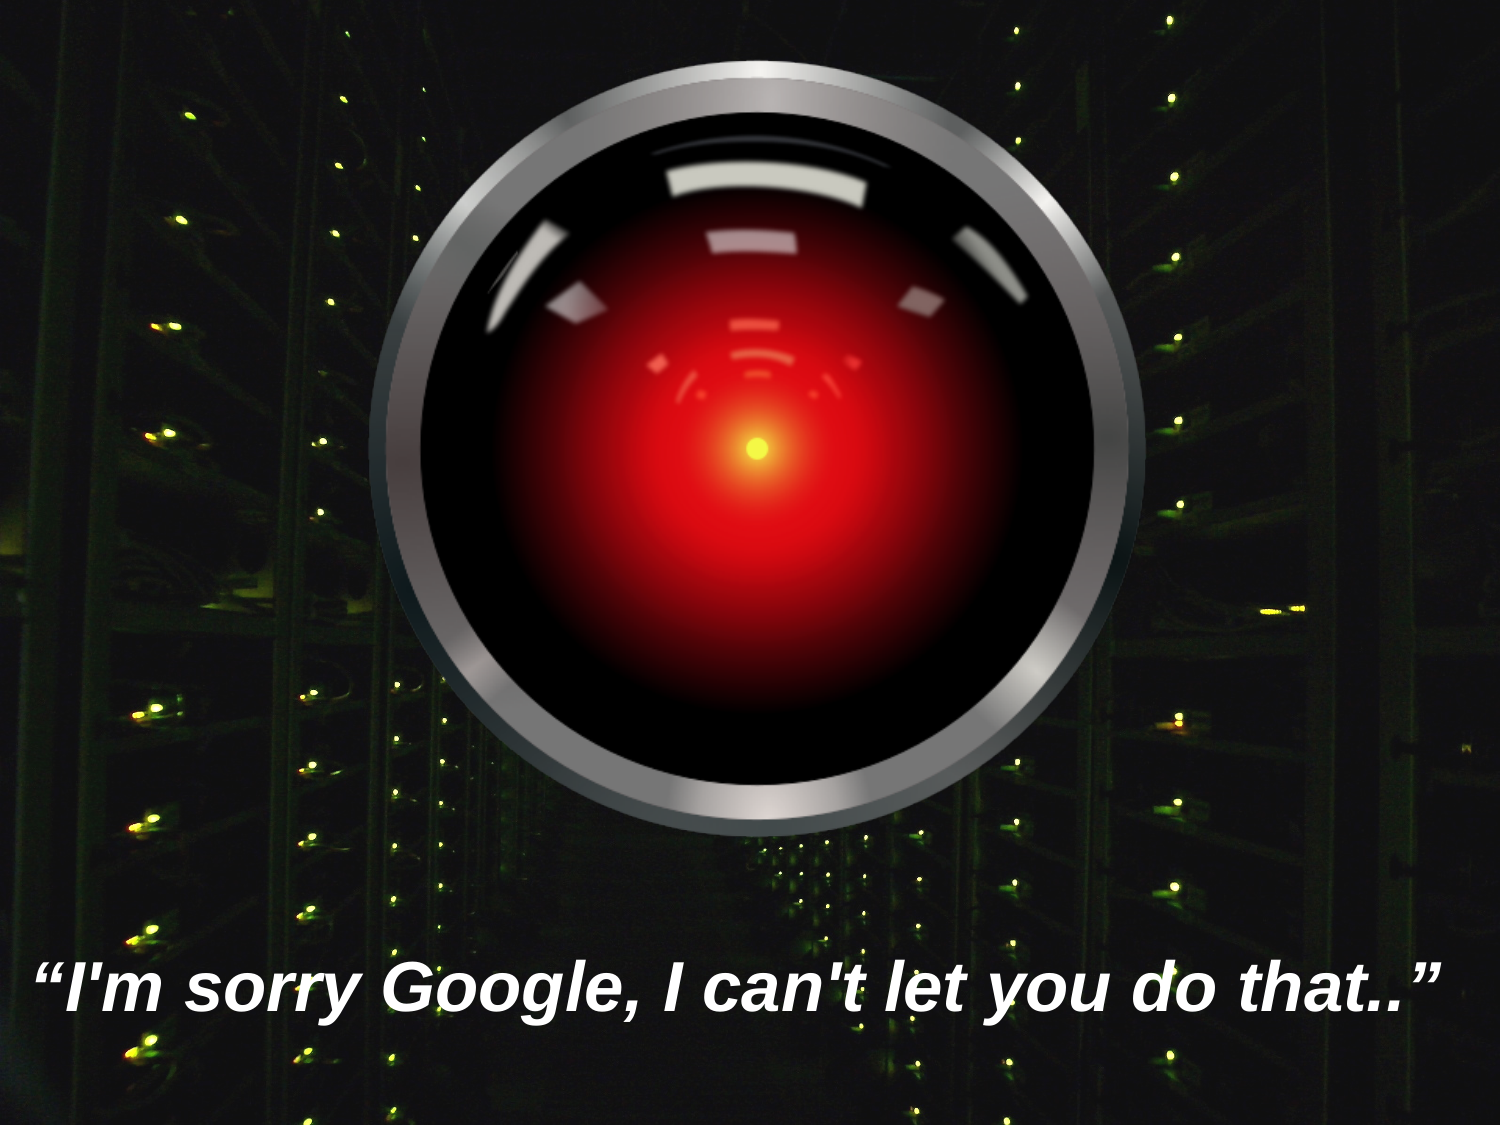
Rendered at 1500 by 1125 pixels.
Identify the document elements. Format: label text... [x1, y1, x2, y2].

picture [0, 0, 1500, 1125]
text_box “I'm sorry Google, I can't let you do that..” [15, 857, 1500, 1036]
